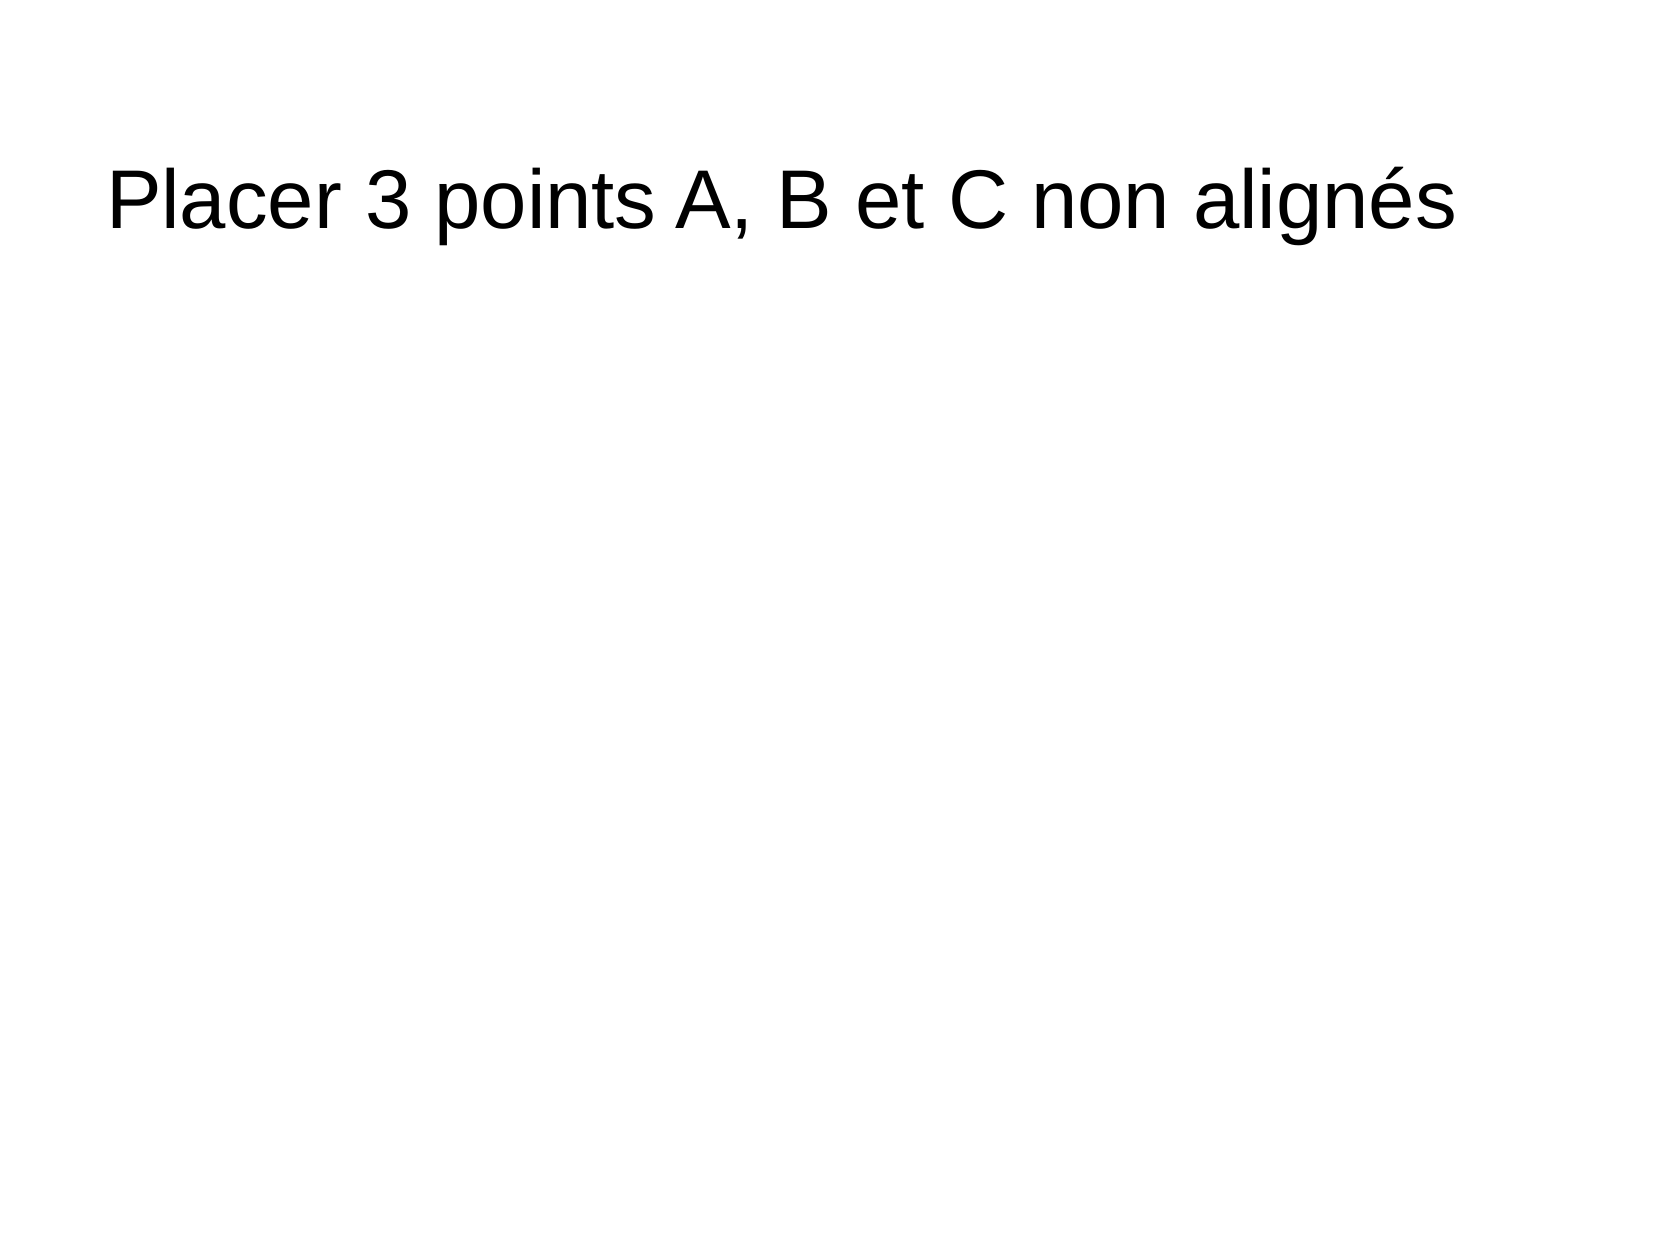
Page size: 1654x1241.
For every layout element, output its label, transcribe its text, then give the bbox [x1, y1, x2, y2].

subtitle Placer 3 points A, B et C non alignés [47, 82, 1536, 318]
